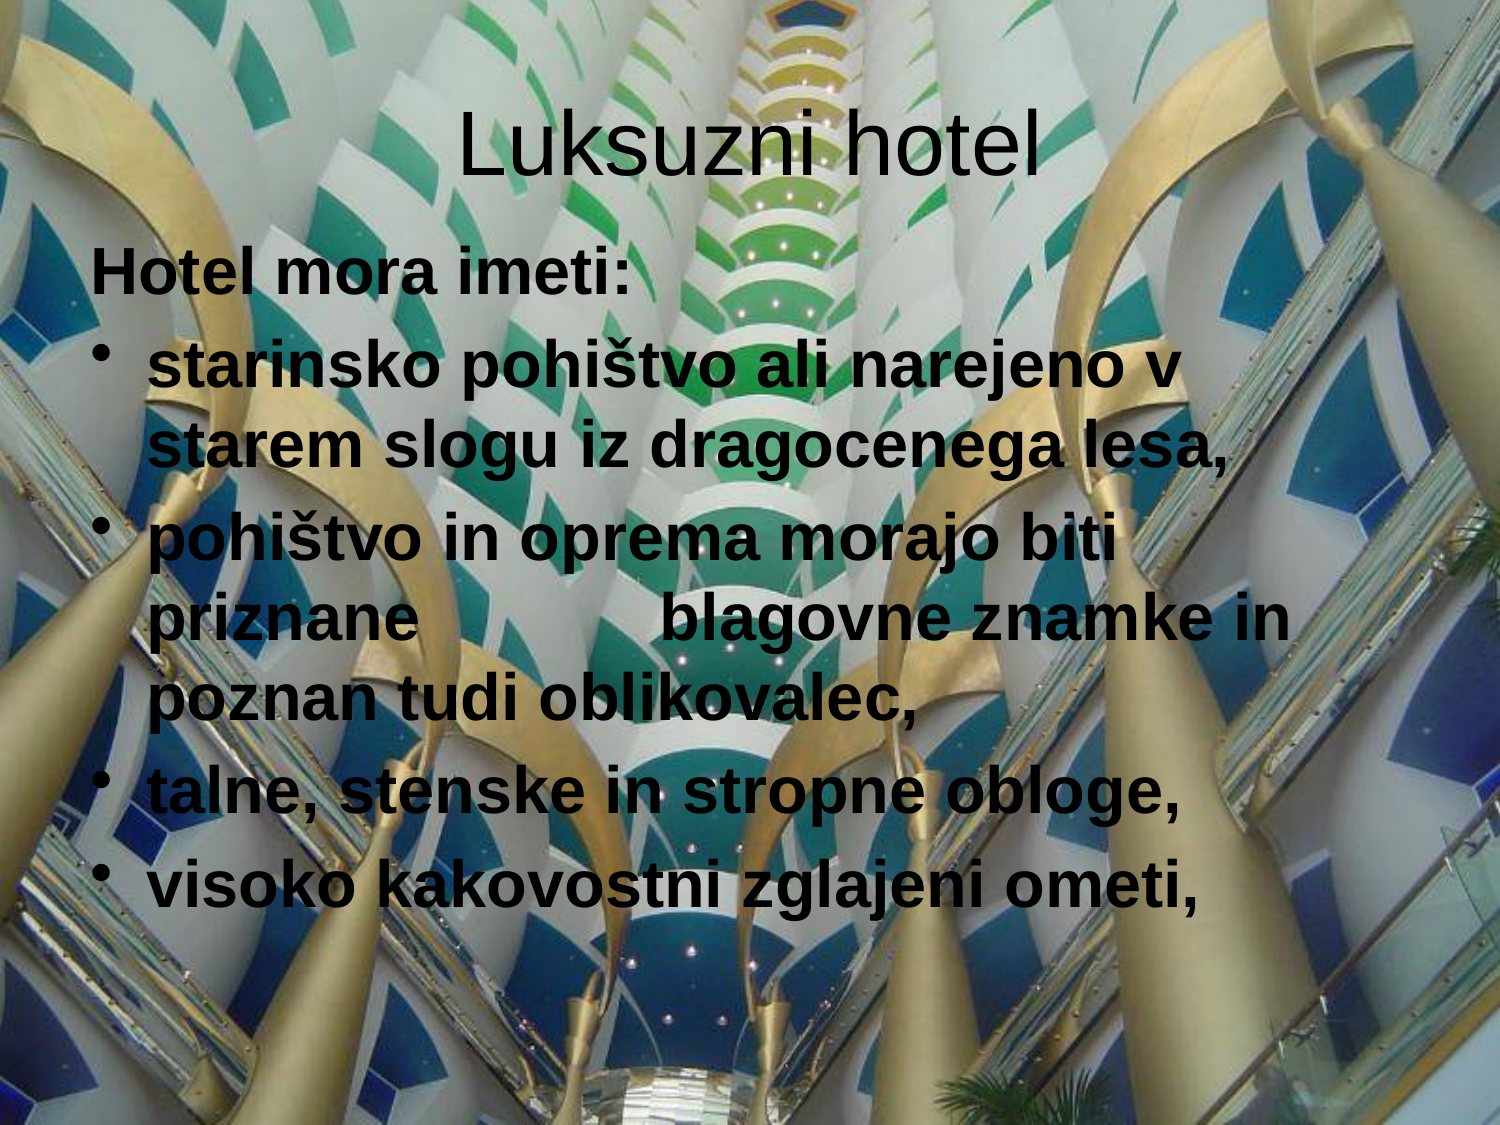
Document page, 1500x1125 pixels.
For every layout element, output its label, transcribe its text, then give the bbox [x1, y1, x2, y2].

picture [0, 0, 1500, 1125]
list Hotel mora imeti: starinsko pohištvo ali narejeno v starem slogu iz dragocenega lesa, pohištvo in oprema morajo biti priznane blagovne znamke in poznan tudi oblikovalec, talne, stenske in stropne obloge, visoko kakovostni zglajeni ometi, [75, 220, 1425, 1047]
title Luksuzni hotel [75, 45, 1425, 220]
